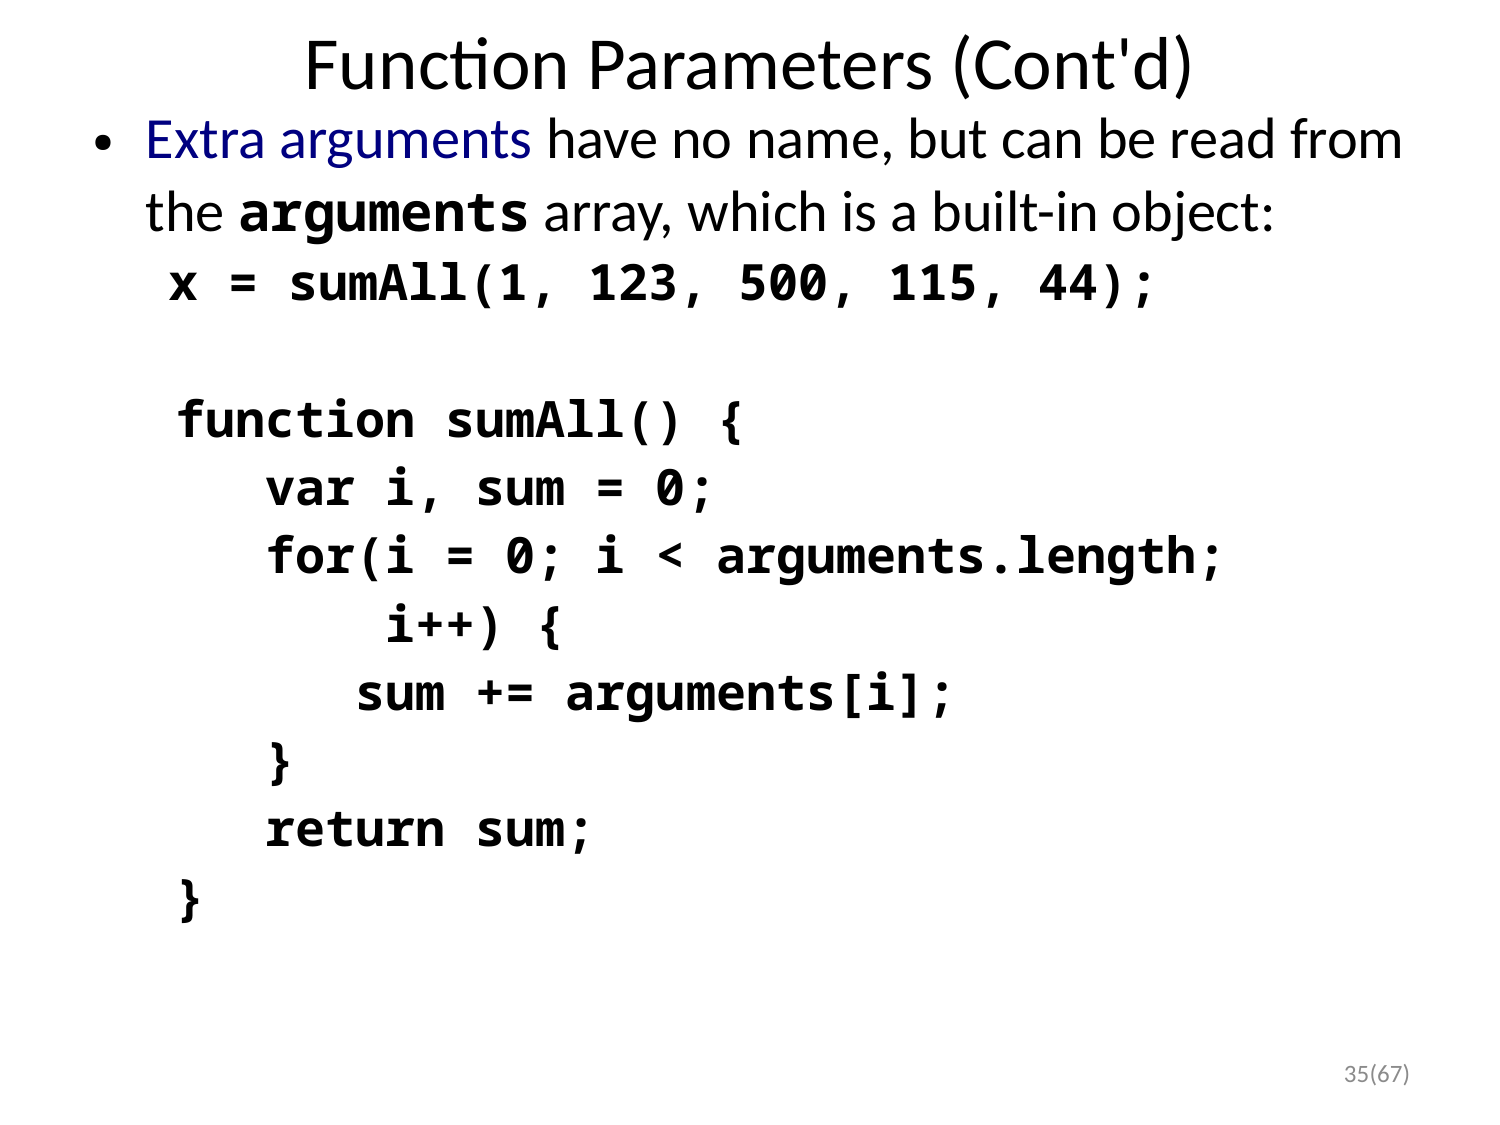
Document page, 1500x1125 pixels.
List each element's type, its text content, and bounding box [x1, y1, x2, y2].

title Function Parameters (Cont'd) [75, 27, 1425, 114]
list Extra arguments have no name, but can be read from the arguments array, which is a built-in object: x = sumAll(1, 123, 500, 115, 44); function sumAll() { var i, sum = 0; for(i = 0; i < arguments.length; i++) { sum += arguments[i]; } return sum; } [75, 114, 1456, 1066]
